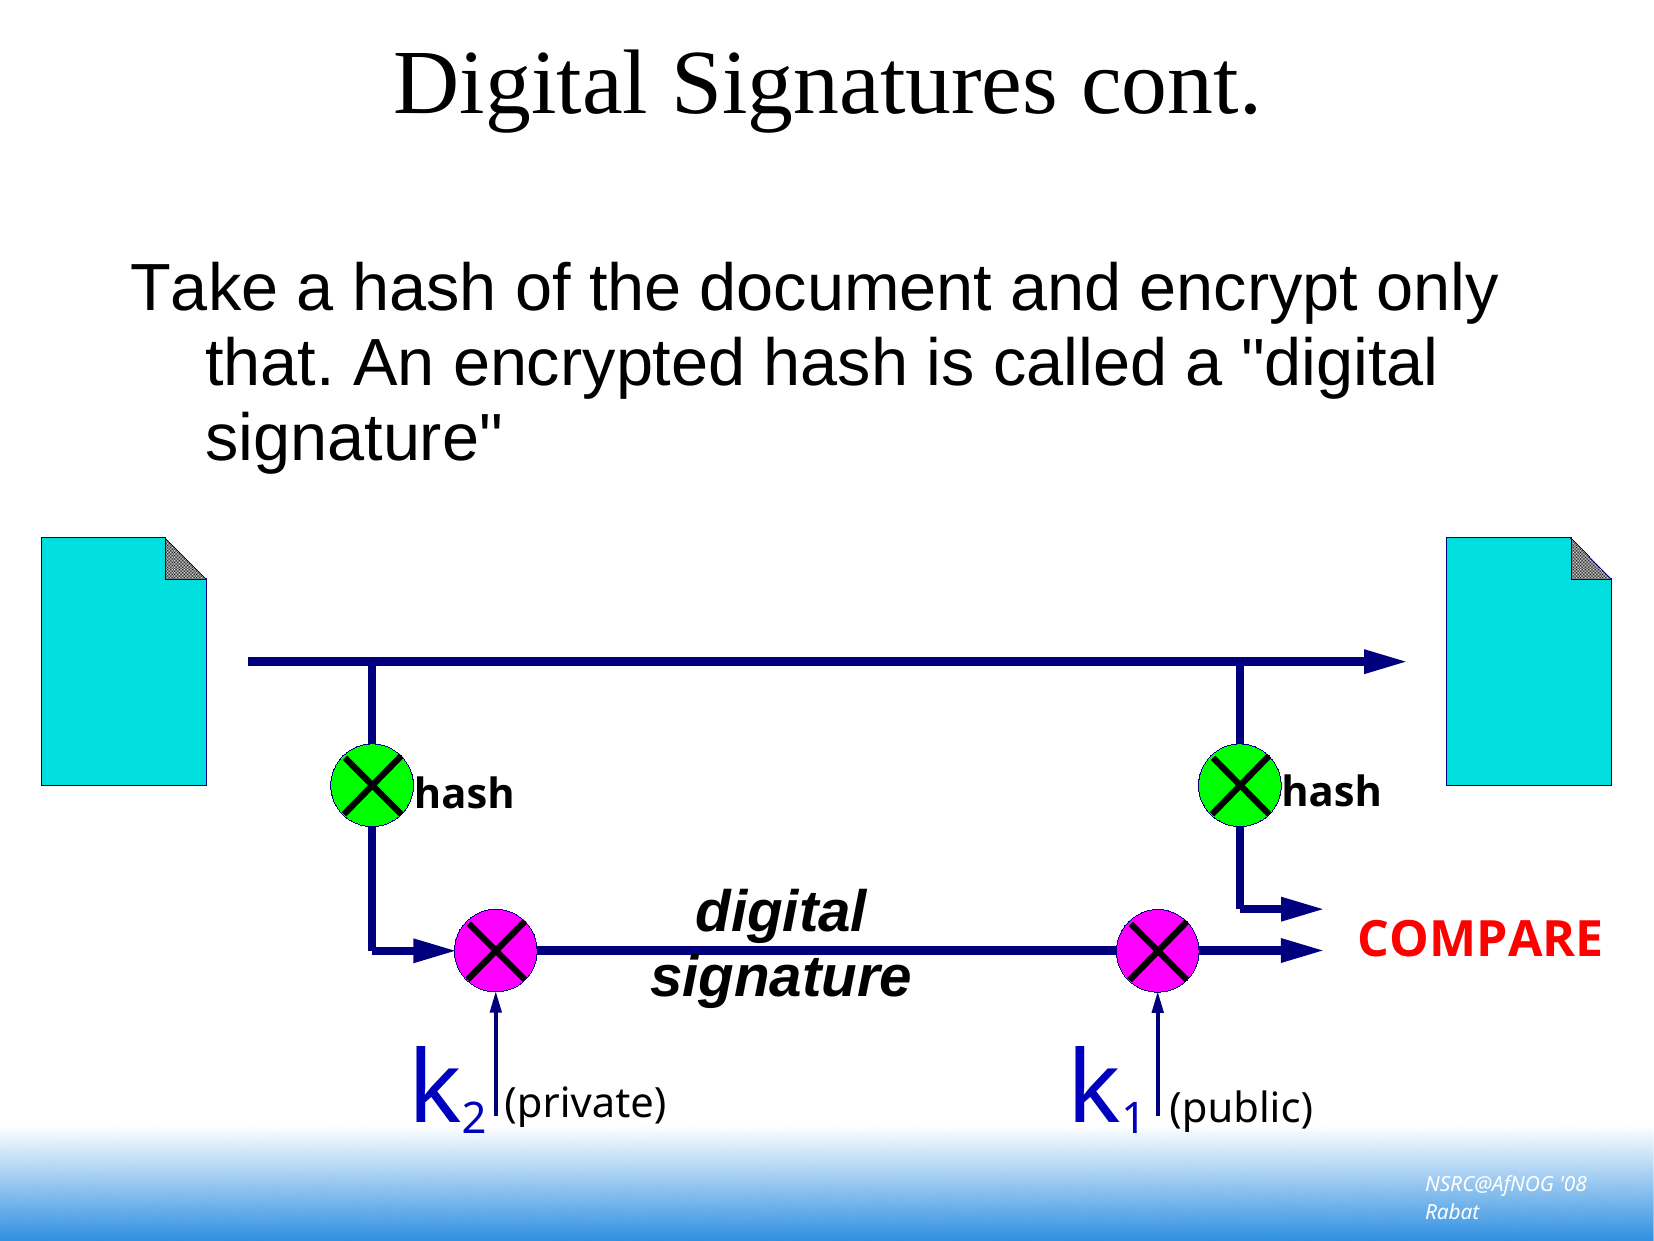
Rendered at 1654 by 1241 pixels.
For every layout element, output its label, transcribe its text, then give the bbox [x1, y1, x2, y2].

text_box [41, 537, 207, 786]
text_box (private) [504, 1073, 667, 1131]
text_box (public) [1169, 1078, 1314, 1136]
picture [0, 1124, 1654, 1241]
title Digital Signatures cont. [309, 32, 1348, 148]
text_box [1116, 909, 1185, 993]
list Take a hash of the document and encrypt only that. An encrypted hash is called a "digital signature" [130, 250, 1609, 503]
text_box [1446, 537, 1612, 786]
text_box [454, 909, 522, 982]
text_box [469, 957, 523, 992]
text_box hash [1281, 761, 1383, 819]
text_box digital signature [650, 879, 913, 1010]
text_box [330, 743, 399, 827]
text_box k1 [1067, 1015, 1147, 1152]
text_box [1198, 743, 1267, 827]
text_box [378, 758, 413, 812]
text_box k2 [408, 1015, 487, 1152]
text_box [1246, 759, 1281, 812]
text_box hash [413, 764, 516, 822]
text_box [1164, 924, 1200, 977]
text_box [502, 924, 538, 977]
text_box COMPARE [1357, 903, 1604, 972]
